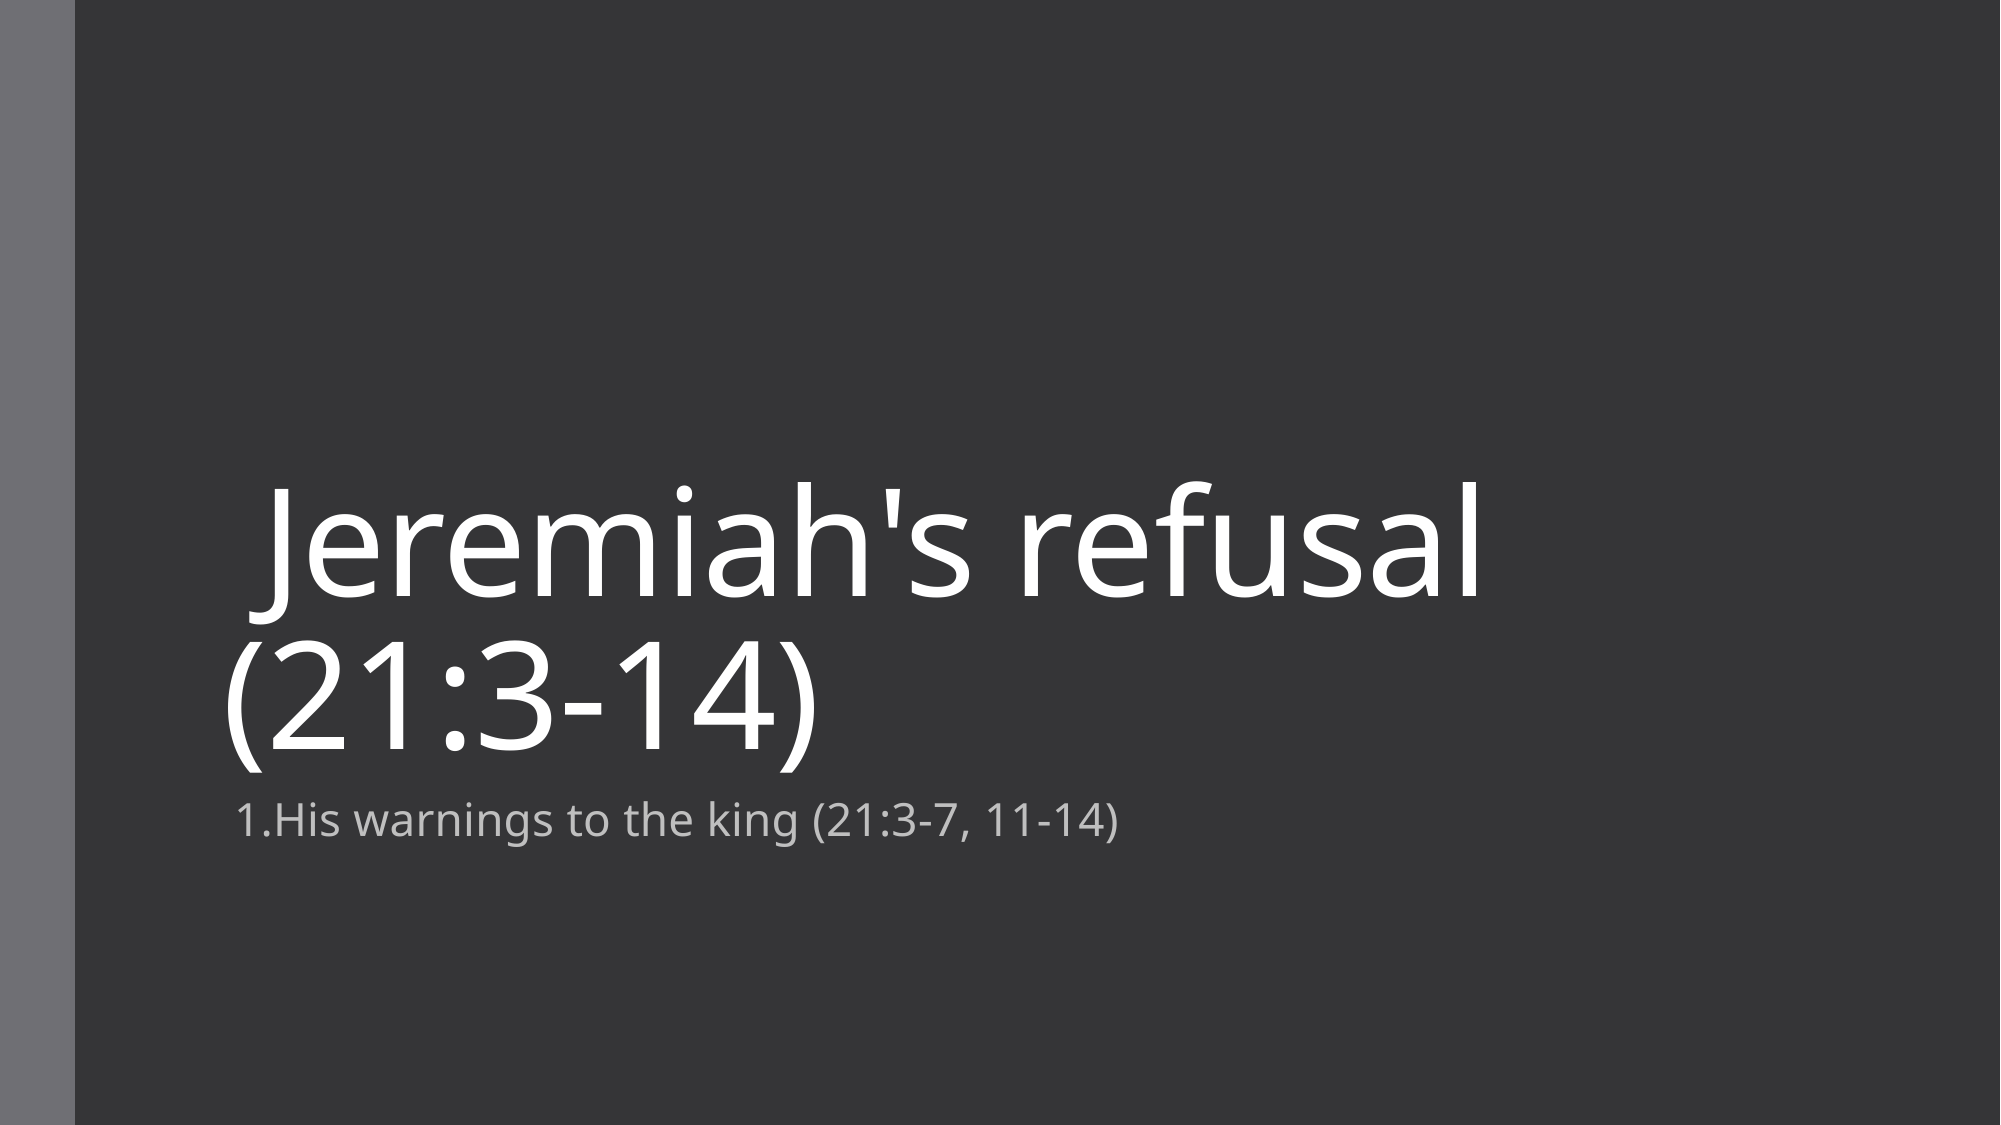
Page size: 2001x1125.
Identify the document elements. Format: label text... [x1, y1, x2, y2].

title Jeremiah's refusal (21:3-14) [206, 124, 1752, 787]
subtitle 1.His warnings to the king (21:3-7, 11-14) [206, 787, 1752, 1066]
